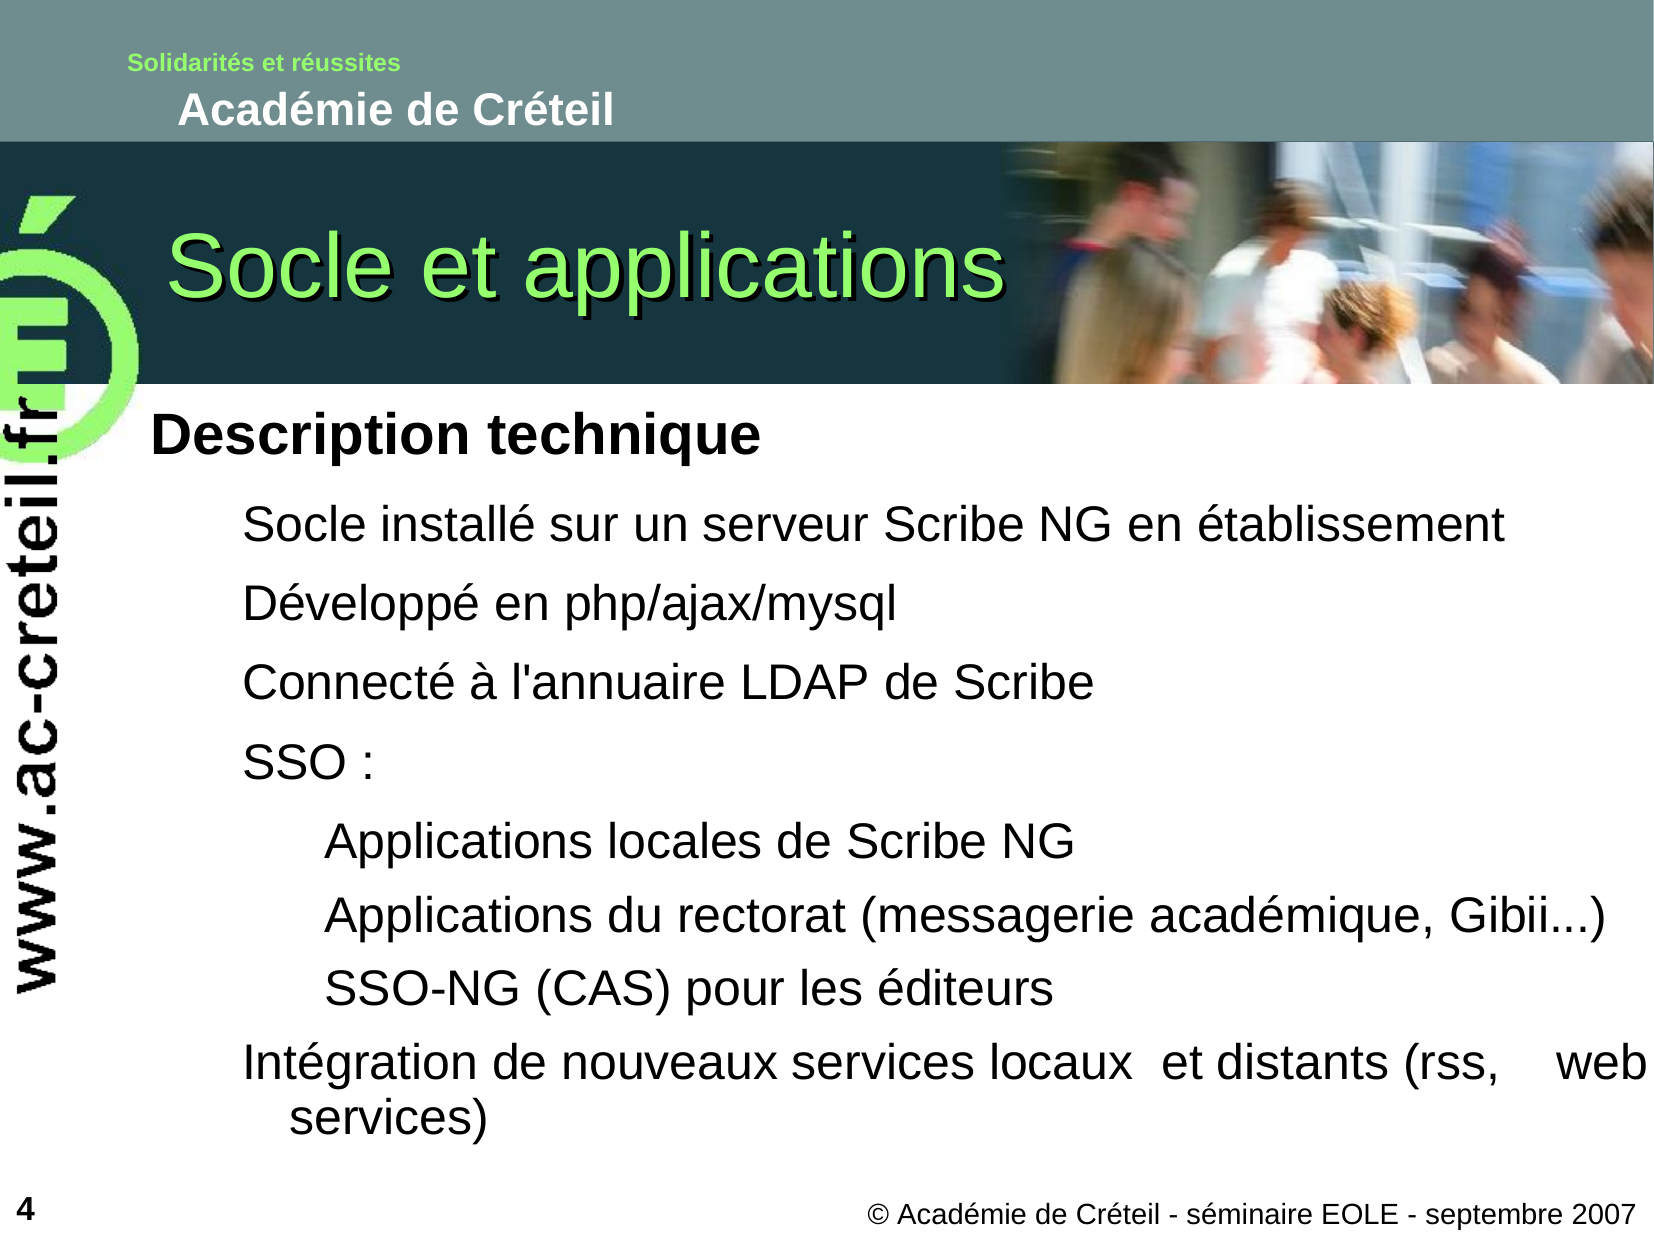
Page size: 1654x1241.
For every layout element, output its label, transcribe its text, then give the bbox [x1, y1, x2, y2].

picture [0, 190, 144, 999]
picture [1001, 377, 1653, 384]
title Socle et applications [165, 155, 1654, 377]
list Description technique Socle installé sur un serveur Scribe NG en établissement Développé en php/ajax/mysql Connecté à l'annuaire LDAP de Scribe SSO : Applications locales de Scribe NG Applications du rectorat (messagerie académique, Gibii...) SSO-NG (CAS) pour les éditeurs Intégration de nouveaux services locaux et distants (rss, web services) [147, 401, 1654, 1227]
picture [1001, 142, 1653, 155]
